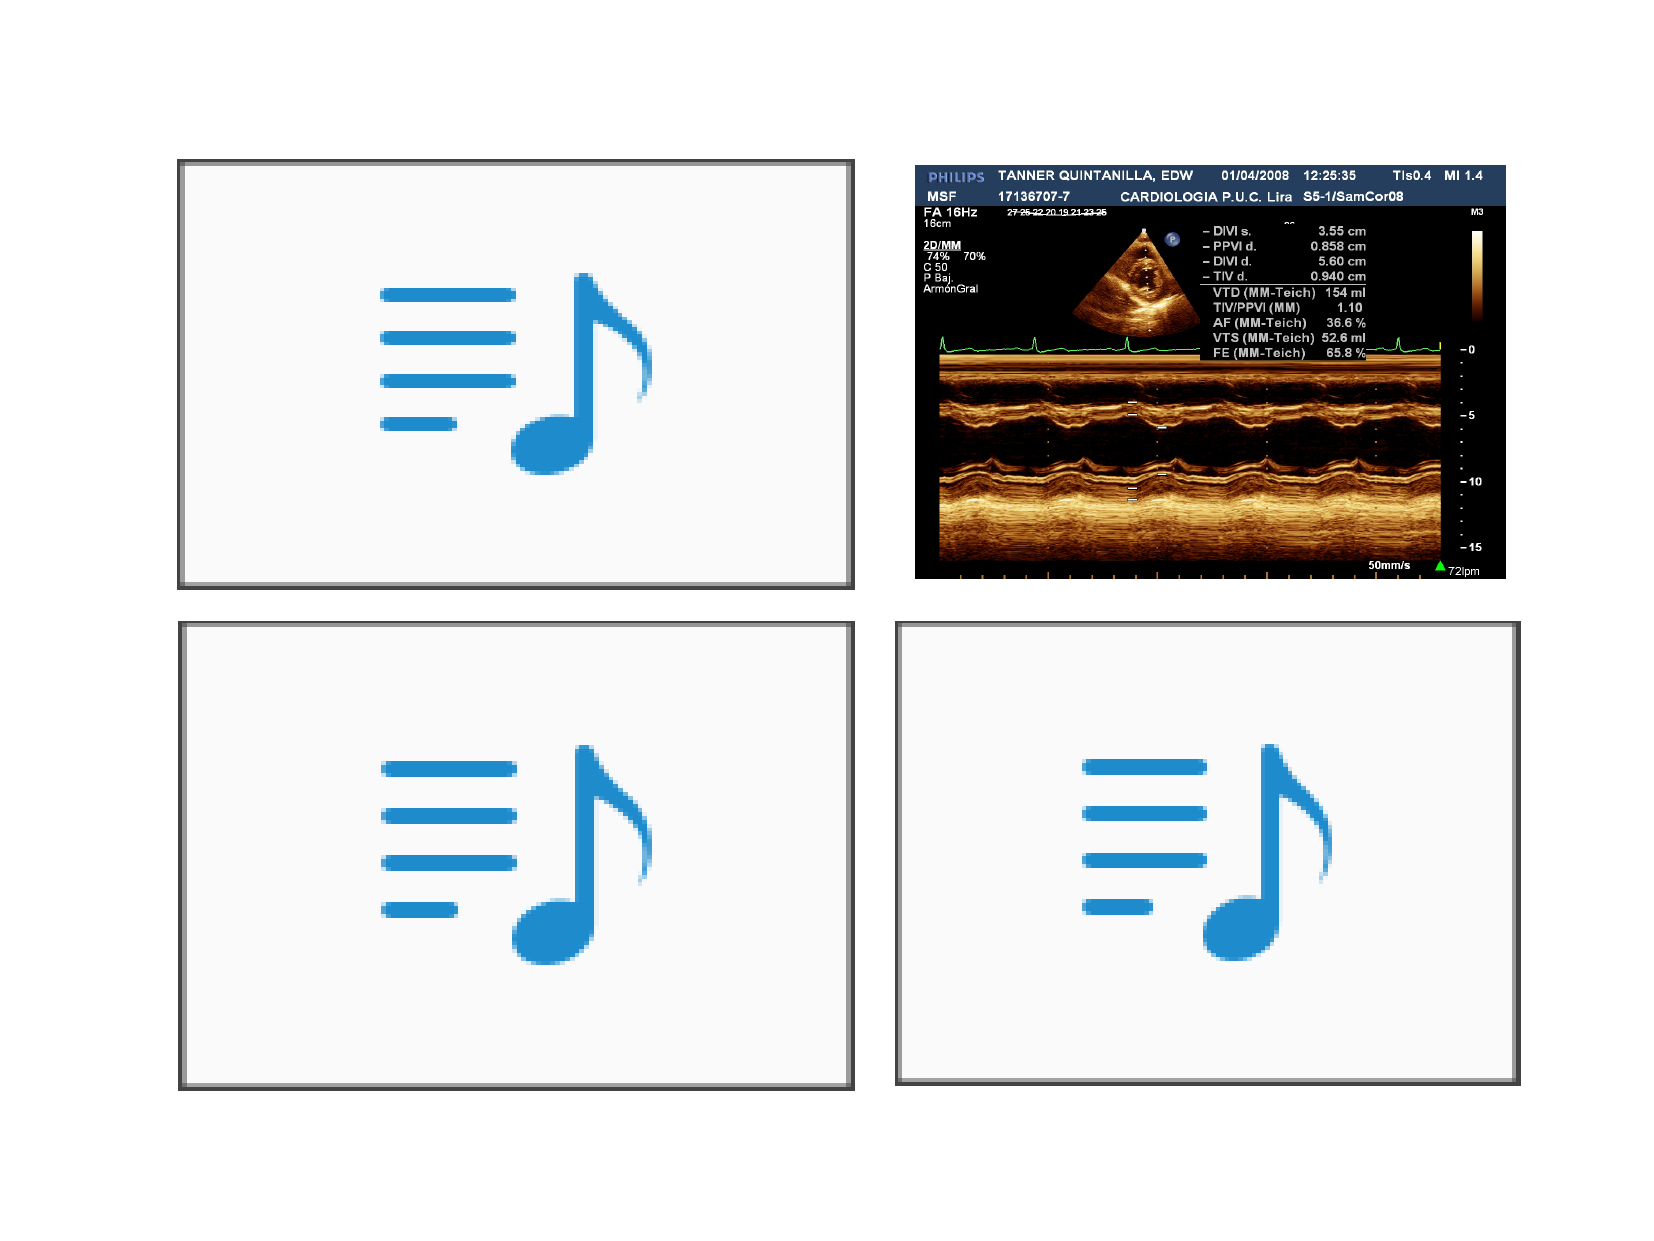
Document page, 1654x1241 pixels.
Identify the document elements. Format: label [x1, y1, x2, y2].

text_box [175, 158, 857, 591]
picture [915, 165, 1506, 579]
text_box [177, 620, 857, 1092]
text_box [893, 620, 1522, 1087]
